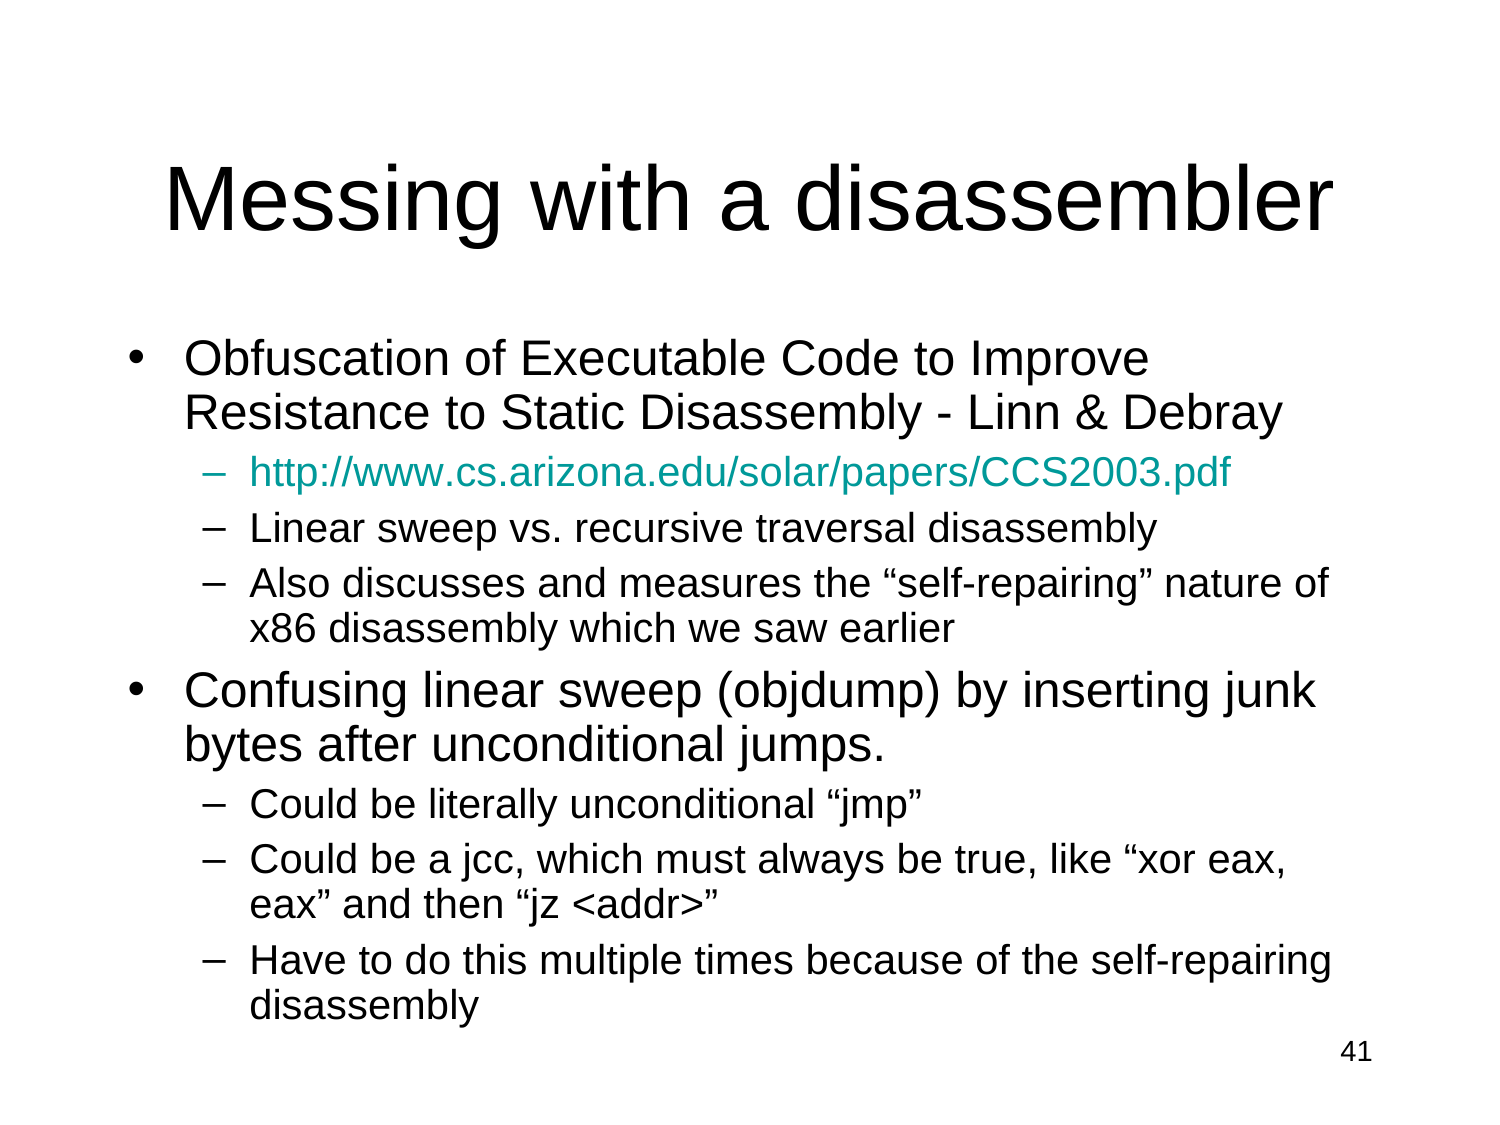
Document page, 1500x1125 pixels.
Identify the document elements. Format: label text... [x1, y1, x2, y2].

title Messing with a disassembler [112, 99, 1388, 288]
text_box <number> [1074, 1036, 1388, 1101]
list Obfuscation of Executable Code to Improve Resistance to Static Disassembly - Linn & Debray http://www.cs.arizona.edu/solar/papers/CCS2003.pdf Linear sweep vs. recursive traversal disassembly Also discusses and measures the “self-repairing” nature of x86 disassembly which we saw earlier Confusing linear sweep (objdump) by inserting junk bytes after unconditional jumps. Could be literally unconditional “jmp” Could be a jcc, which must always be true, like “xor eax, eax” and then “jz <addr>” Have to do this multiple times because of the self-repairing disassembly [112, 324, 1388, 1036]
